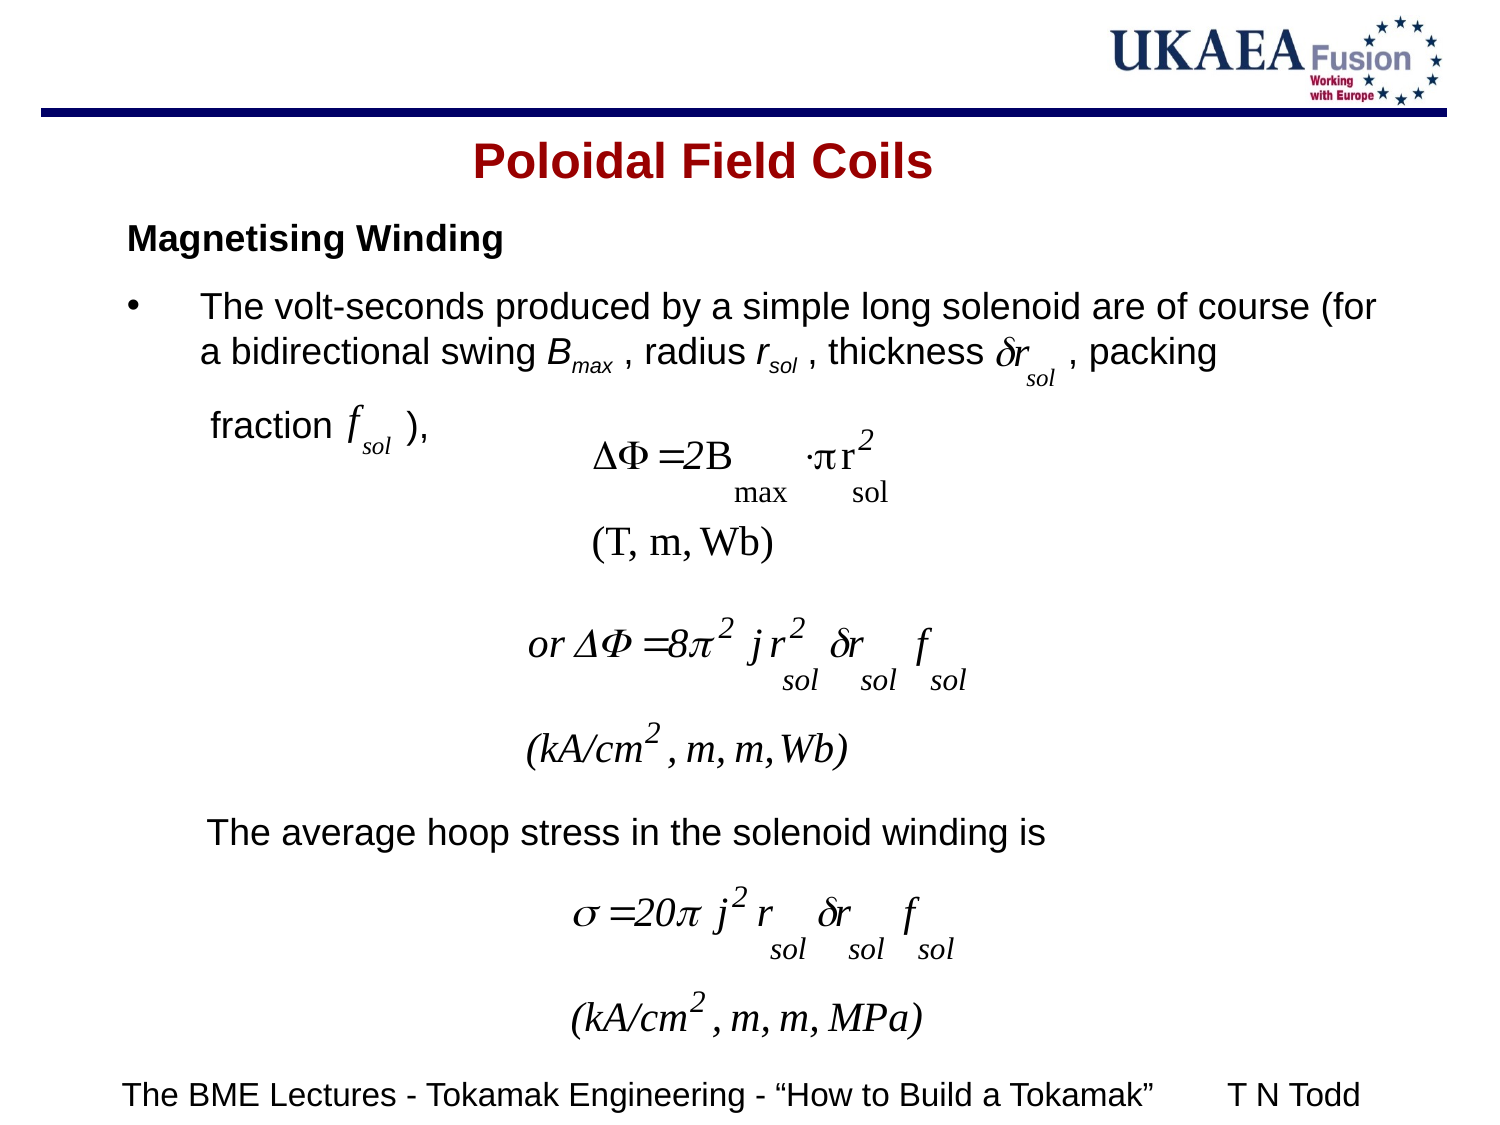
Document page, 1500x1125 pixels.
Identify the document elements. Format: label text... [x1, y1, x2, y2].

picture [1107, 15, 1443, 106]
chart [336, 397, 397, 460]
chart [992, 328, 1061, 392]
text_box Poloidal Field Coils [402, 120, 1005, 160]
chart [569, 870, 972, 1046]
text_box The average hoop stress in the solenoid winding is [191, 799, 1300, 861]
chart [588, 414, 904, 569]
text_box Magnetising Winding The volt-seconds produced by a simple long solenoid are of course (for a bidirectional swing Bmax , radius rsol , thickness , packing fraction ), [112, 160, 1394, 455]
chart [525, 602, 984, 778]
